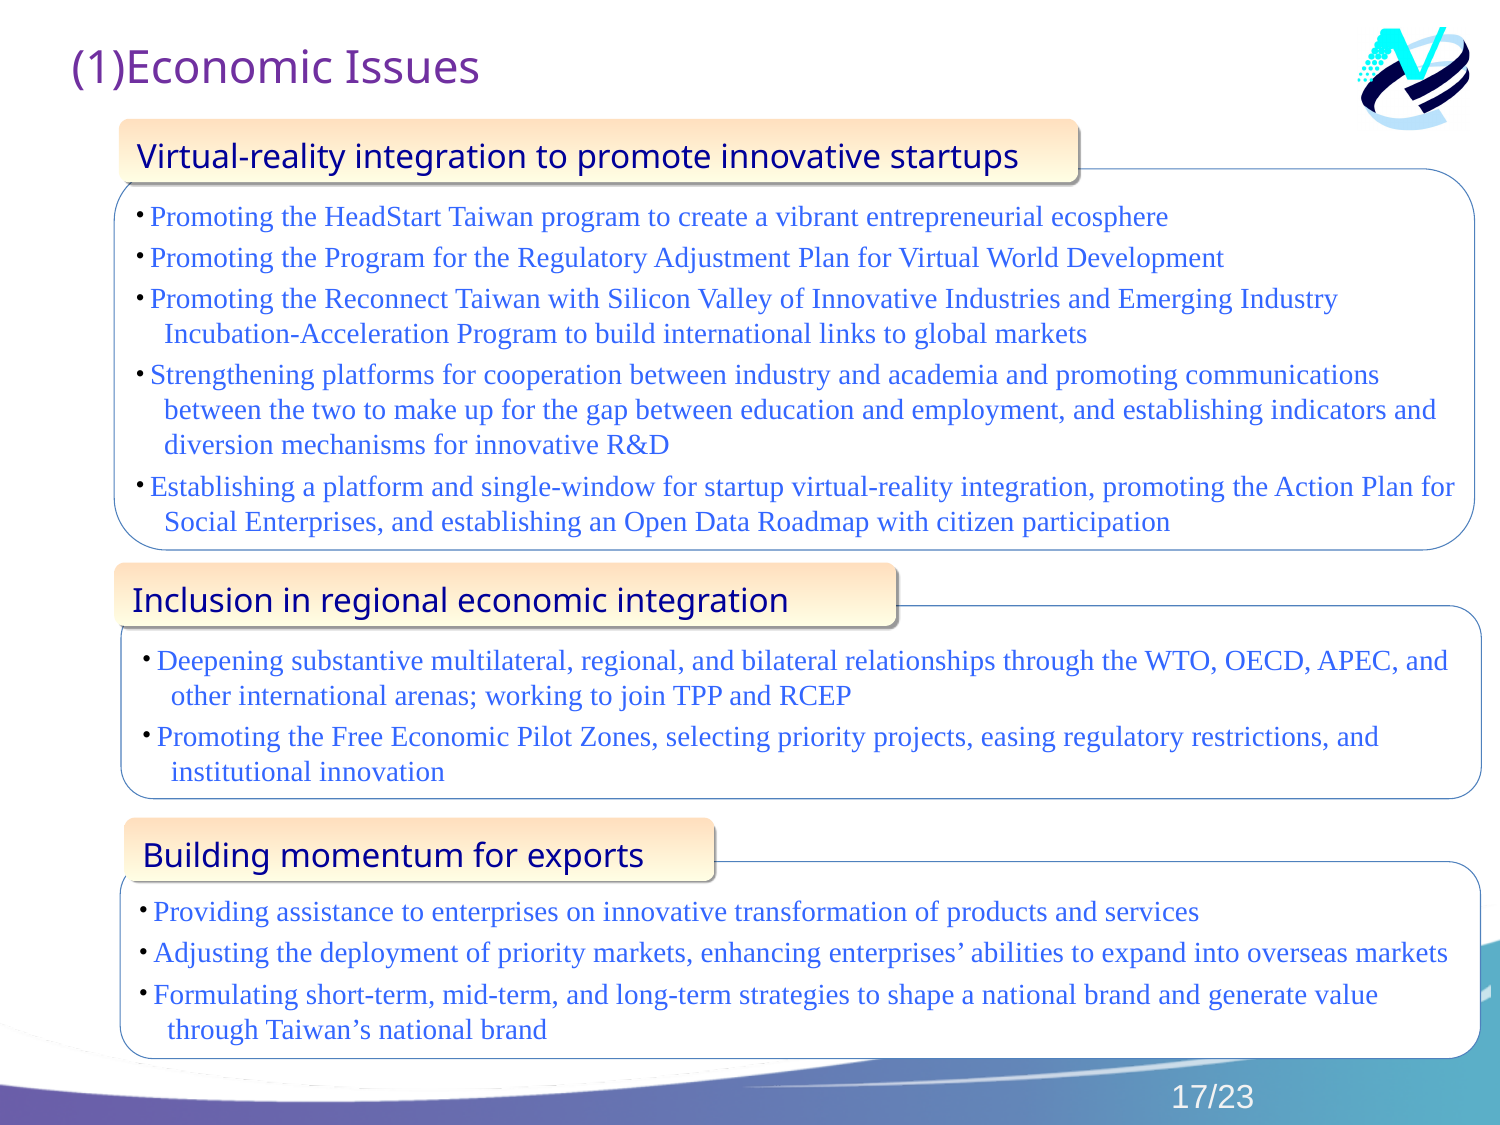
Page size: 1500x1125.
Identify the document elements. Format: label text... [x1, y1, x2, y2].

text_box [628, 523, 641, 530]
text_box Inclusion in regional economic integration [114, 562, 897, 626]
text_box [114, 195, 1469, 550]
text_box [423, 523, 429, 530]
text_box [1102, 523, 1108, 530]
text_box [490, 523, 497, 530]
text_box [1027, 523, 1033, 530]
text_box [121, 605, 1481, 799]
text_box [1145, 523, 1152, 530]
text_box Promoting the HeadStart Taiwan program to create a vibrant entrepreneurial ecosphere Promoting the Program for the Regulatory Adjustment Plan for Virtual World Development Promoting the Reconnect Taiwan with Silicon Valley of Innovative Industries and Emerging Industry Incubation-Acceleration Program to build international links to global markets Strengthening platforms for cooperation between industry and academia and promoting communications between the two to make up for the gap between education and employment, and establishing indicators and diversion mechanisms for innovative R&D Establishing a platform and single-window for startup virtual-reality integration, promoting the Action Plan for Social Enterprises, and establishing an Open Data Roadmap with citizen participation [121, 189, 1482, 523]
text_box Deepening substantive multilateral, regional, and bilateral relationships through the WTO, OECD, APEC, and other international arenas; working to join TPP and RCEP Promoting the Free Economic Pilot Zones, selecting priority projects, easing regulatory restrictions, and institutional innovation [127, 633, 1482, 775]
text_box [650, 523, 656, 530]
text_box [859, 523, 865, 530]
text_box [313, 523, 319, 530]
text_box [120, 861, 1480, 1059]
text_box Providing assistance to enterprises on innovative transformation of products and services Adjusting the deployment of priority markets, enhancing enterprises’ abilities to expand into overseas markets Formulating short-term, mid-term, and long-term strategies to shape a national brand and generate value through Taiwan’s national brand [124, 885, 1485, 1038]
text_box [808, 523, 814, 530]
text_box Building momentum for exports [124, 817, 715, 881]
text_box [700, 523, 711, 530]
text_box [780, 523, 787, 530]
text_box Virtual-reality integration to promote innovative startups [118, 118, 1079, 183]
text_box (1)Economic Issues [0, 37, 1500, 101]
text_box [125, 168, 1464, 189]
text_box [232, 1039, 241, 1044]
text_box [184, 523, 191, 530]
